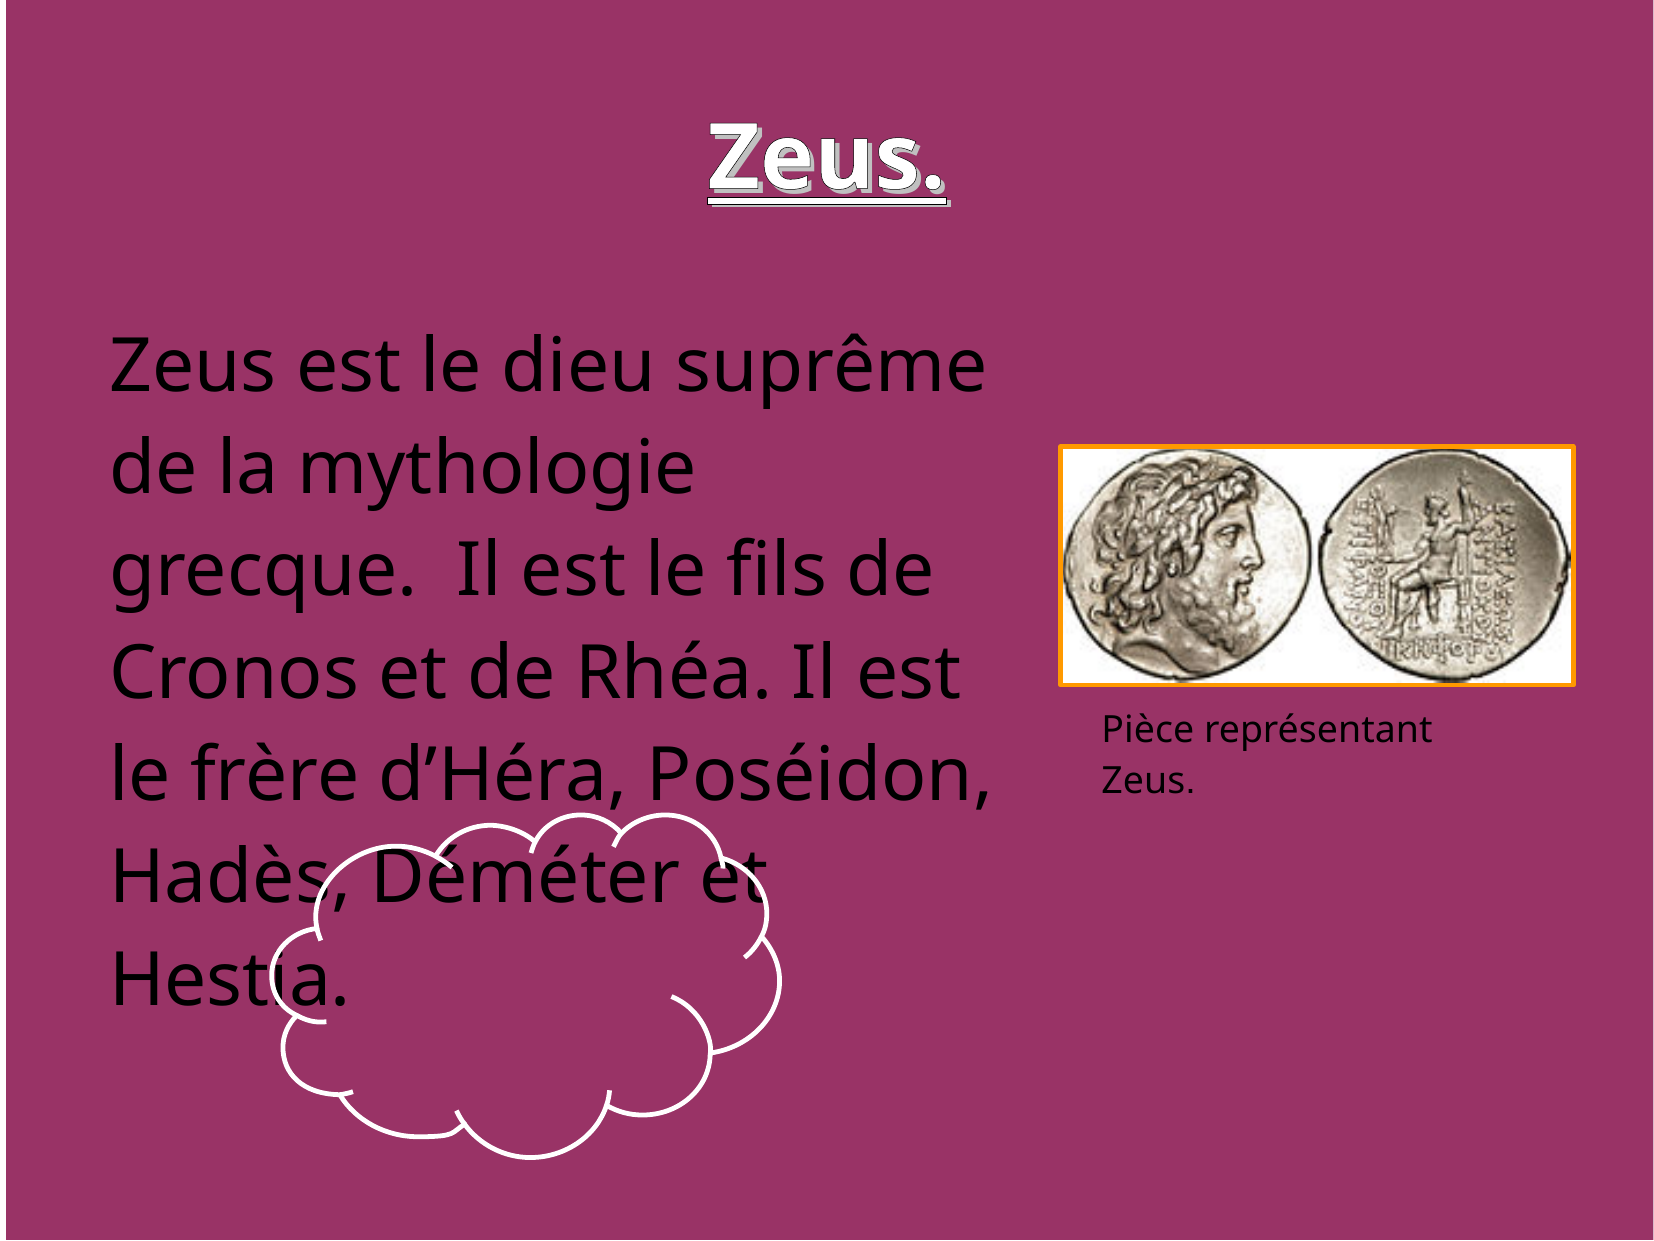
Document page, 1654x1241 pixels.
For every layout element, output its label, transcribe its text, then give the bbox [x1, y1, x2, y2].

picture [1062, 448, 1571, 683]
text_box Zeus est le dieu suprême de la mythologie grecque. Il est le fils de Cronos et de Rhéa. Il est le frère d’Héra, Poséidon, Hadès, Déméter et Hestia. [94, 303, 1028, 827]
title Zeus. [82, 49, 1571, 257]
text_box Pièce représentant Zeus. [1086, 695, 1536, 756]
